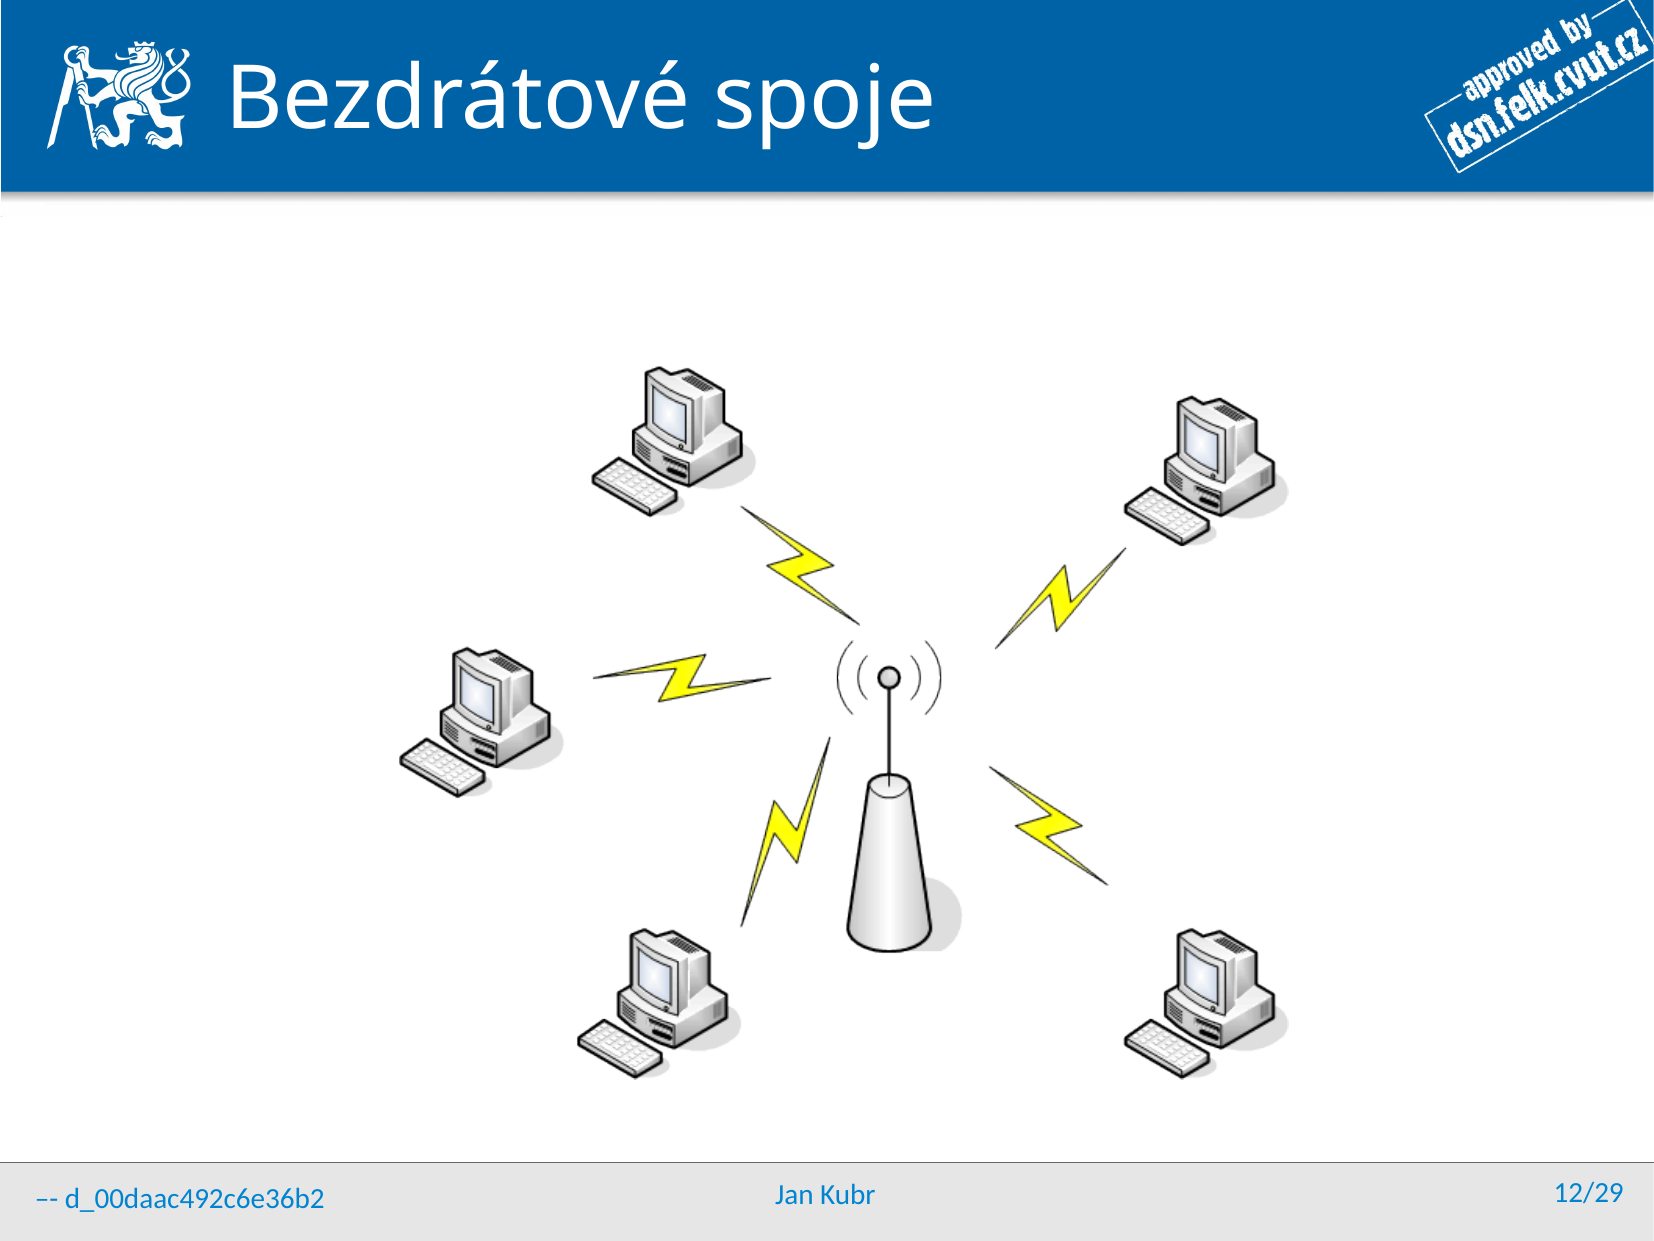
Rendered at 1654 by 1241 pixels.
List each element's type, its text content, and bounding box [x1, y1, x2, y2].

picture [1, 0, 1654, 217]
picture [399, 365, 1289, 1080]
title Bezdrátové spoje [225, 0, 1426, 188]
